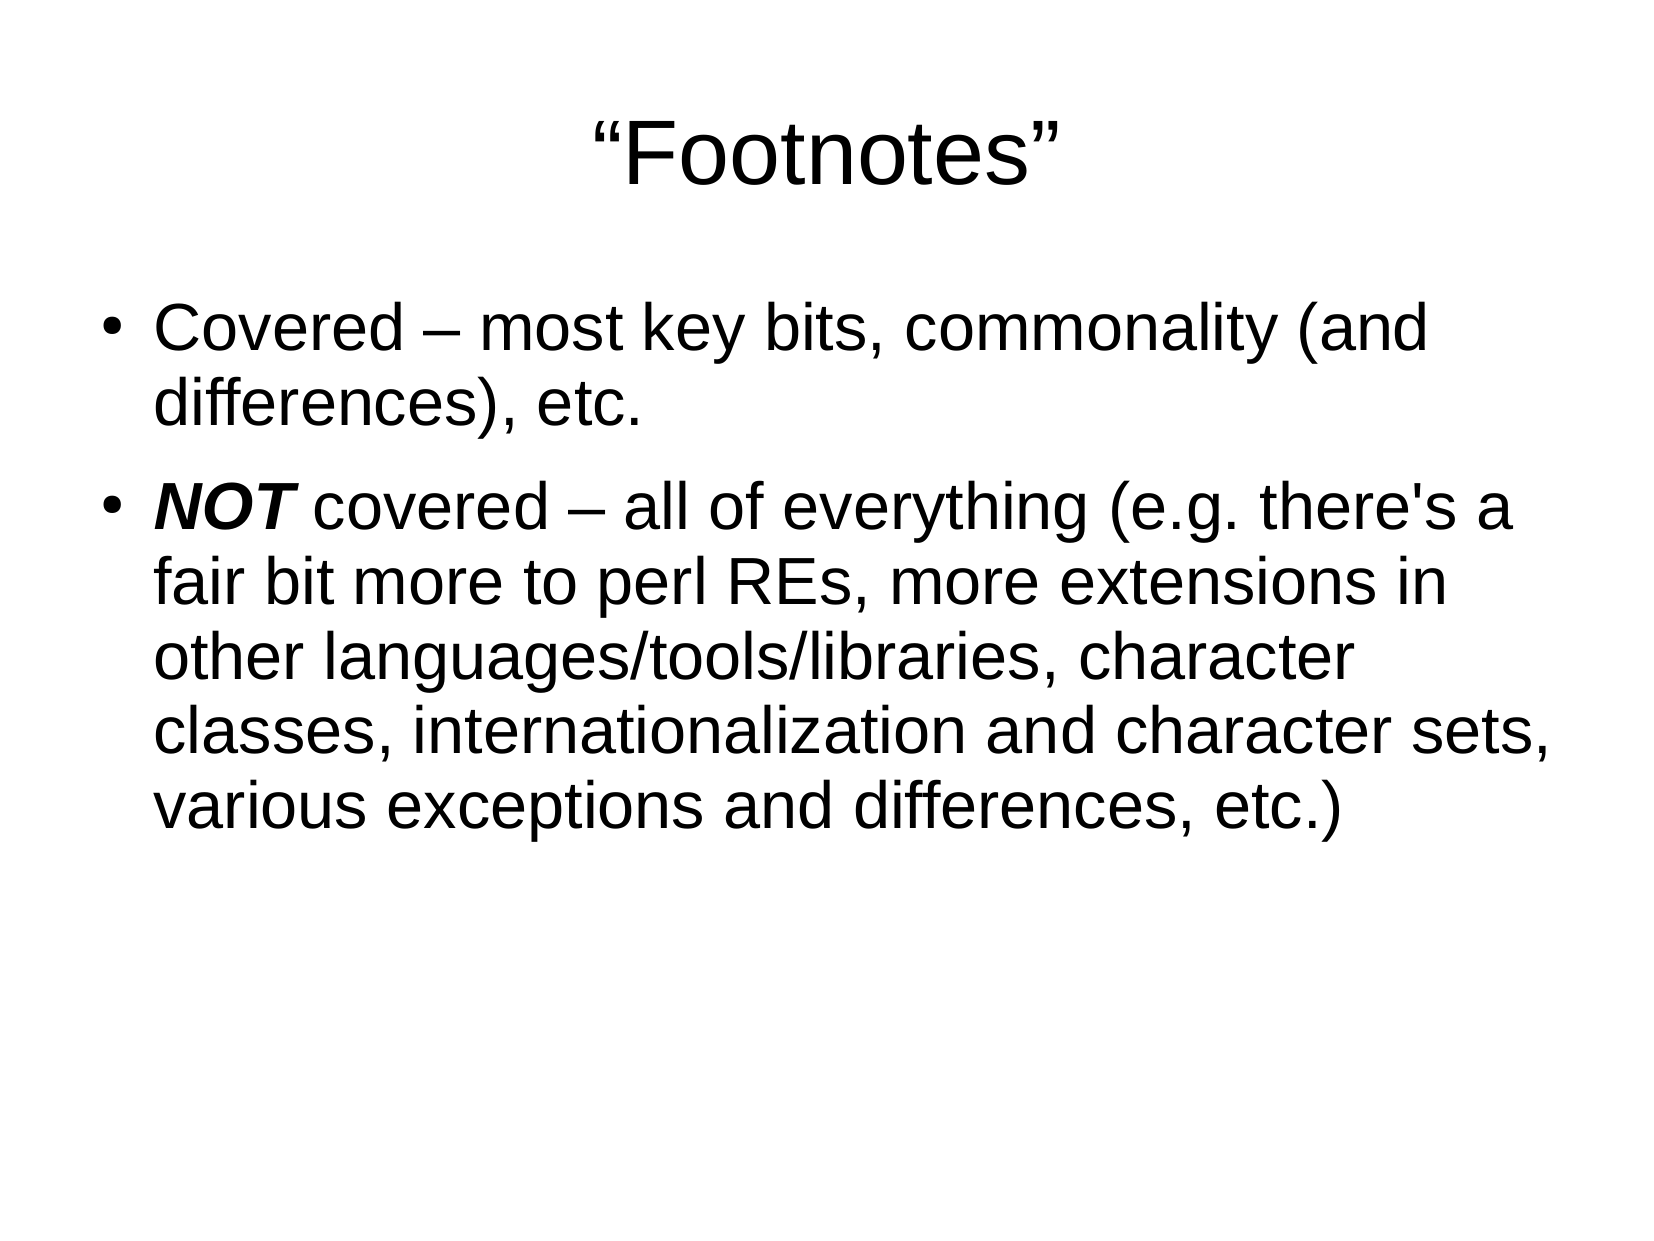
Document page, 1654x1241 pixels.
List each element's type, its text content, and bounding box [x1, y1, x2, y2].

list Covered – most key bits, commonality (and differences), etc. NOT covered – all of everything (e.g. there's a fair bit more to perl REs, more extensions in other languages/tools/libraries, character classes, internationalization and character sets, various exceptions and differences, etc.) [82, 290, 1571, 1094]
title “Footnotes” [82, 56, 1571, 250]
